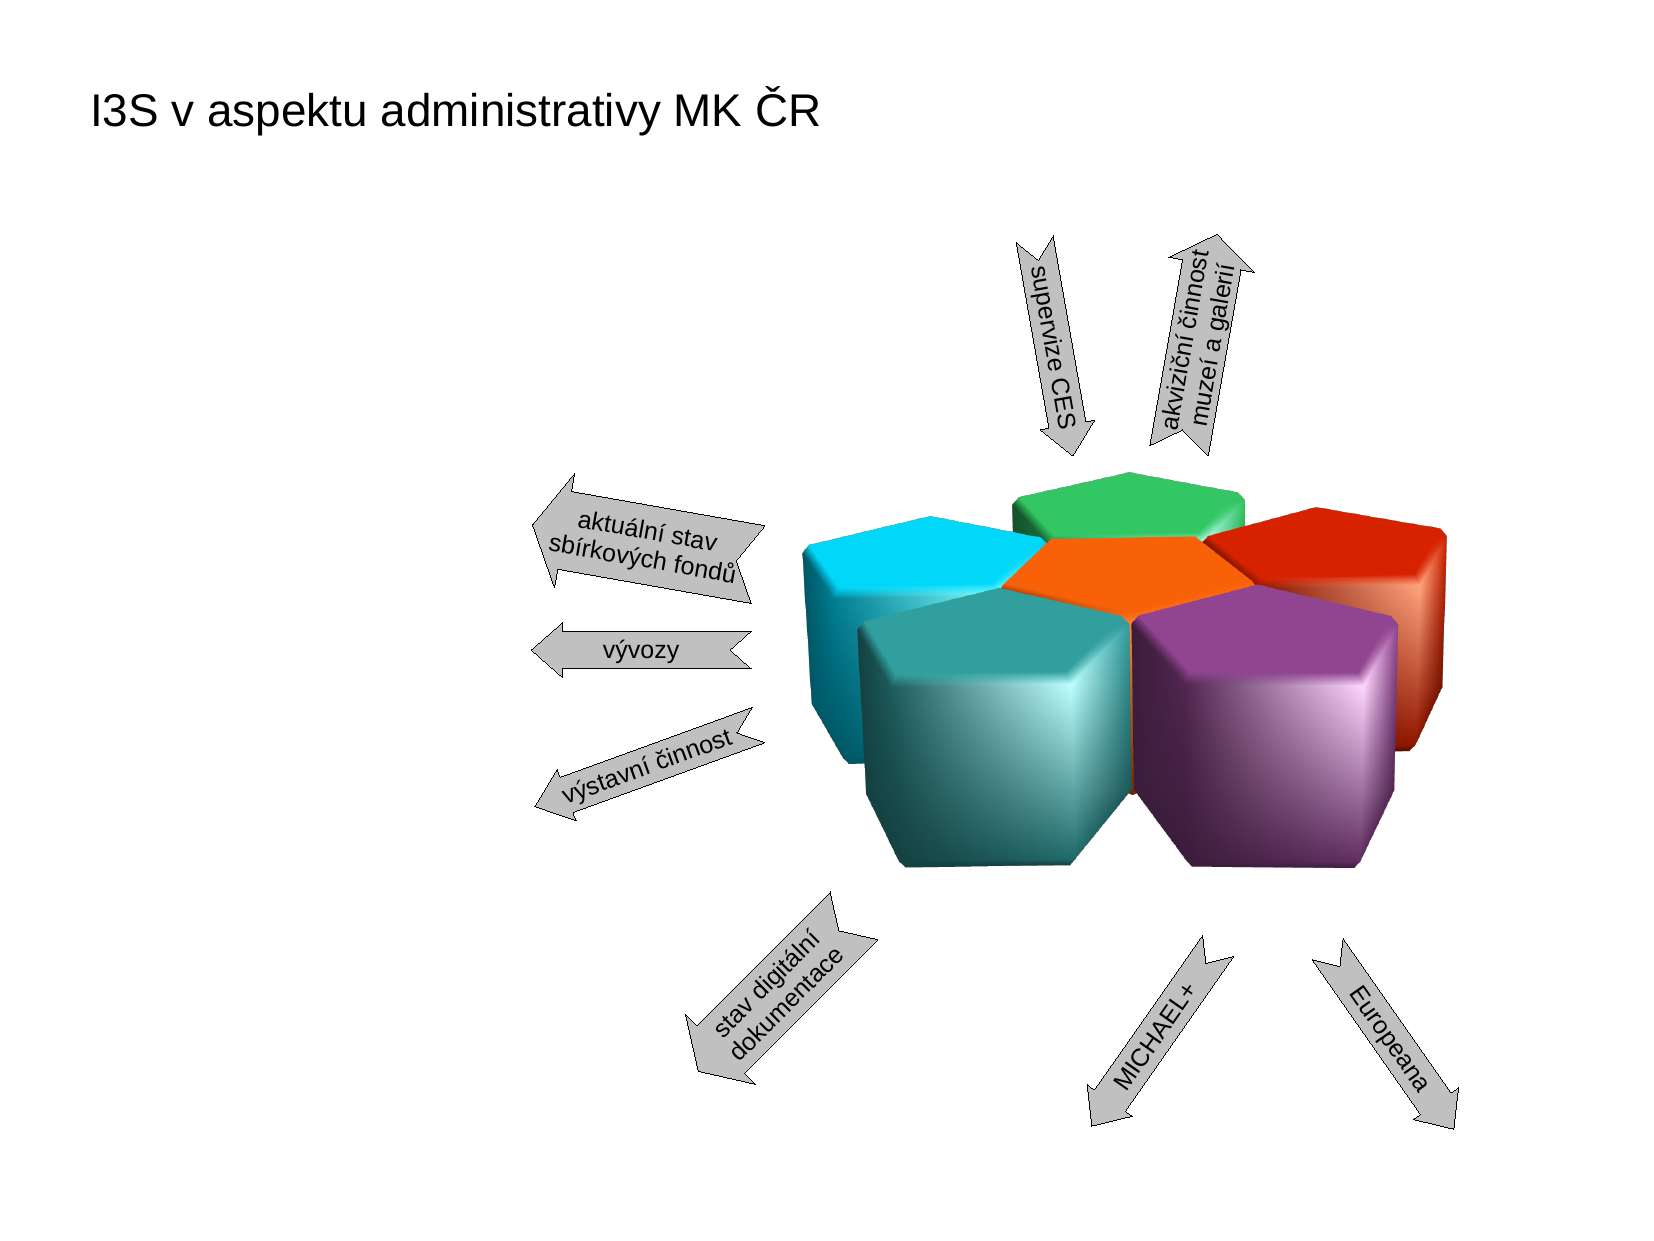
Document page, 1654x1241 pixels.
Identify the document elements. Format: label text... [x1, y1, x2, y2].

text_box stav digitální dokumentace [685, 891, 878, 1085]
text_box akviziční činnost muzeí a galerií [1149, 234, 1255, 456]
text_box Europeana [1312, 938, 1459, 1130]
text_box aktuální stav sbírkových fondů [532, 473, 765, 604]
text_box I3S v aspektu administrativy MK ČR [75, 77, 962, 151]
text_box výstavní činnost [534, 707, 765, 821]
text_box supervize CES [1016, 235, 1095, 456]
text_box MICHAEL+ [1087, 935, 1234, 1127]
text_box vývozy [531, 622, 752, 678]
